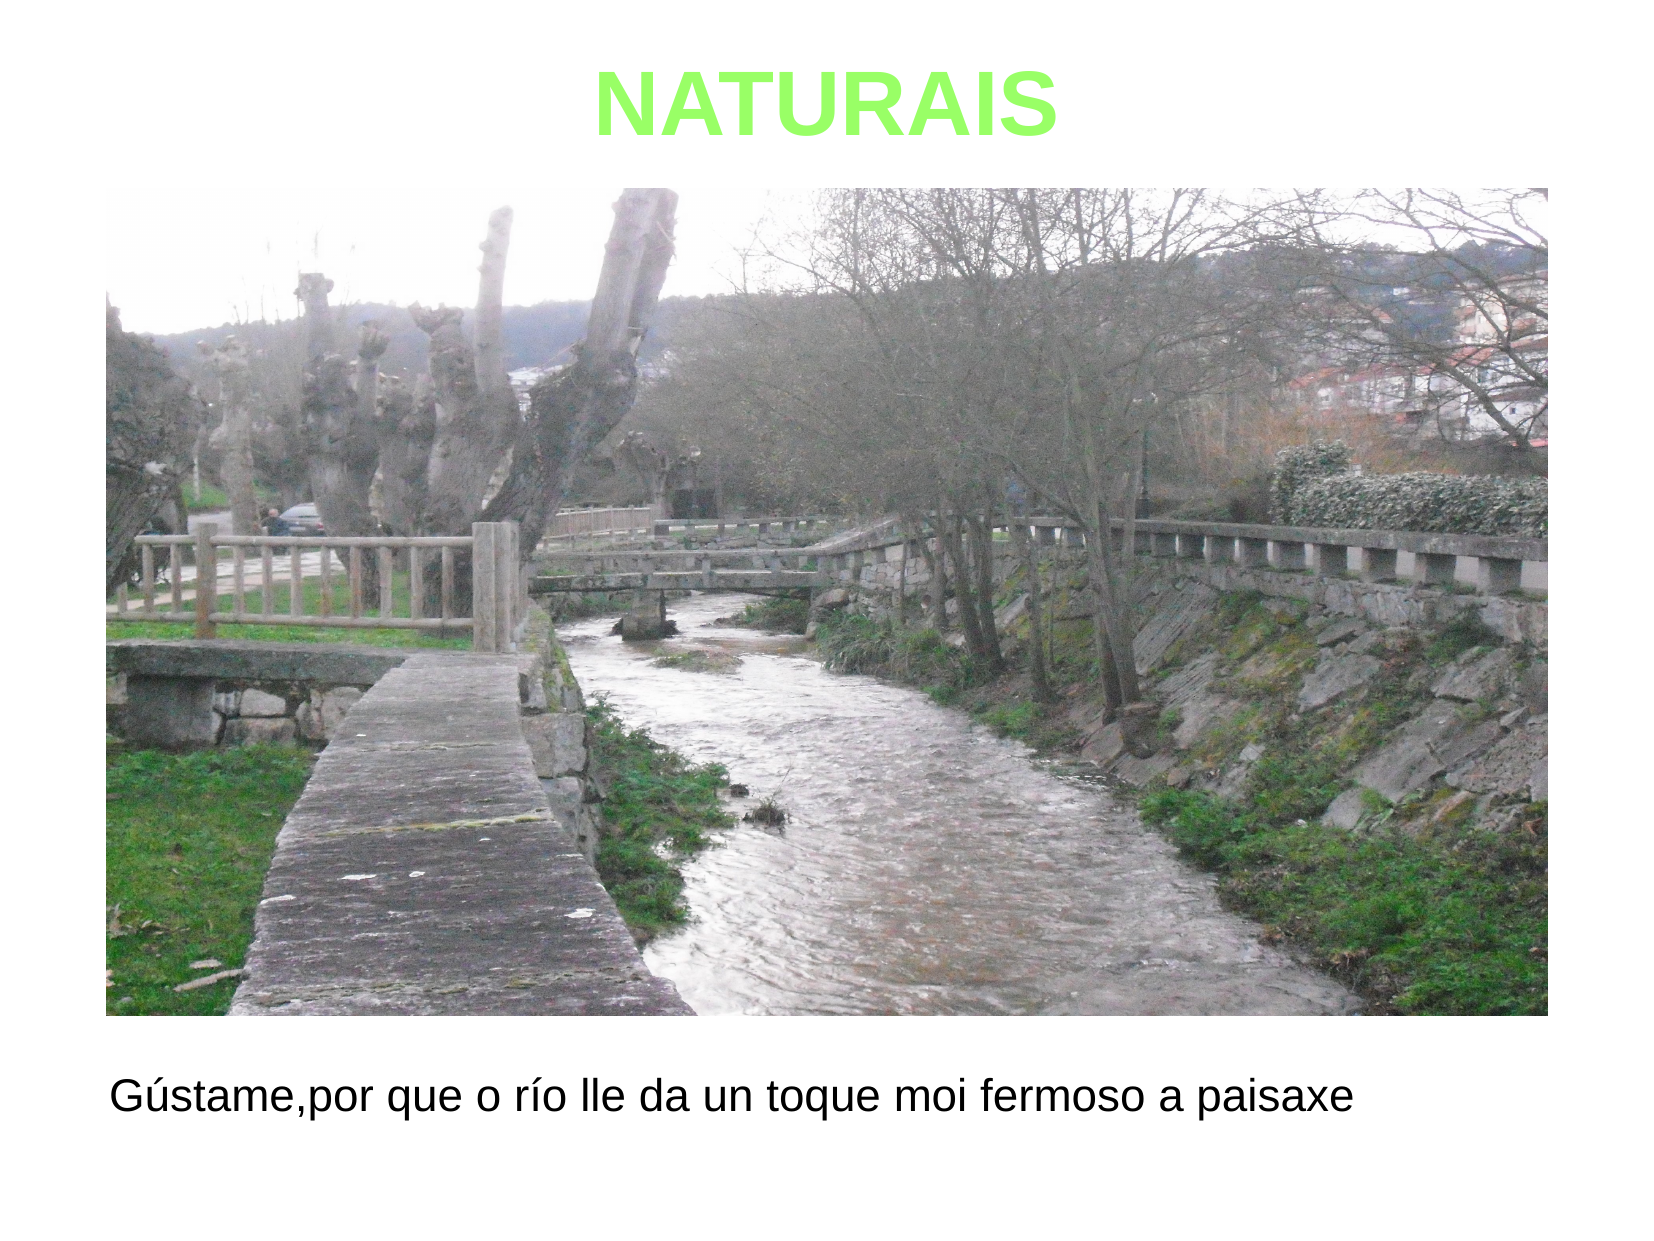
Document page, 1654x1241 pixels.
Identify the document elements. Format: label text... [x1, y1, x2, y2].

picture [106, 188, 1548, 1016]
title NATURAIS [82, 0, 1571, 208]
text_box Gústame,por que o río lle da un toque moi fermoso a paisaxe [94, 1062, 1371, 1129]
